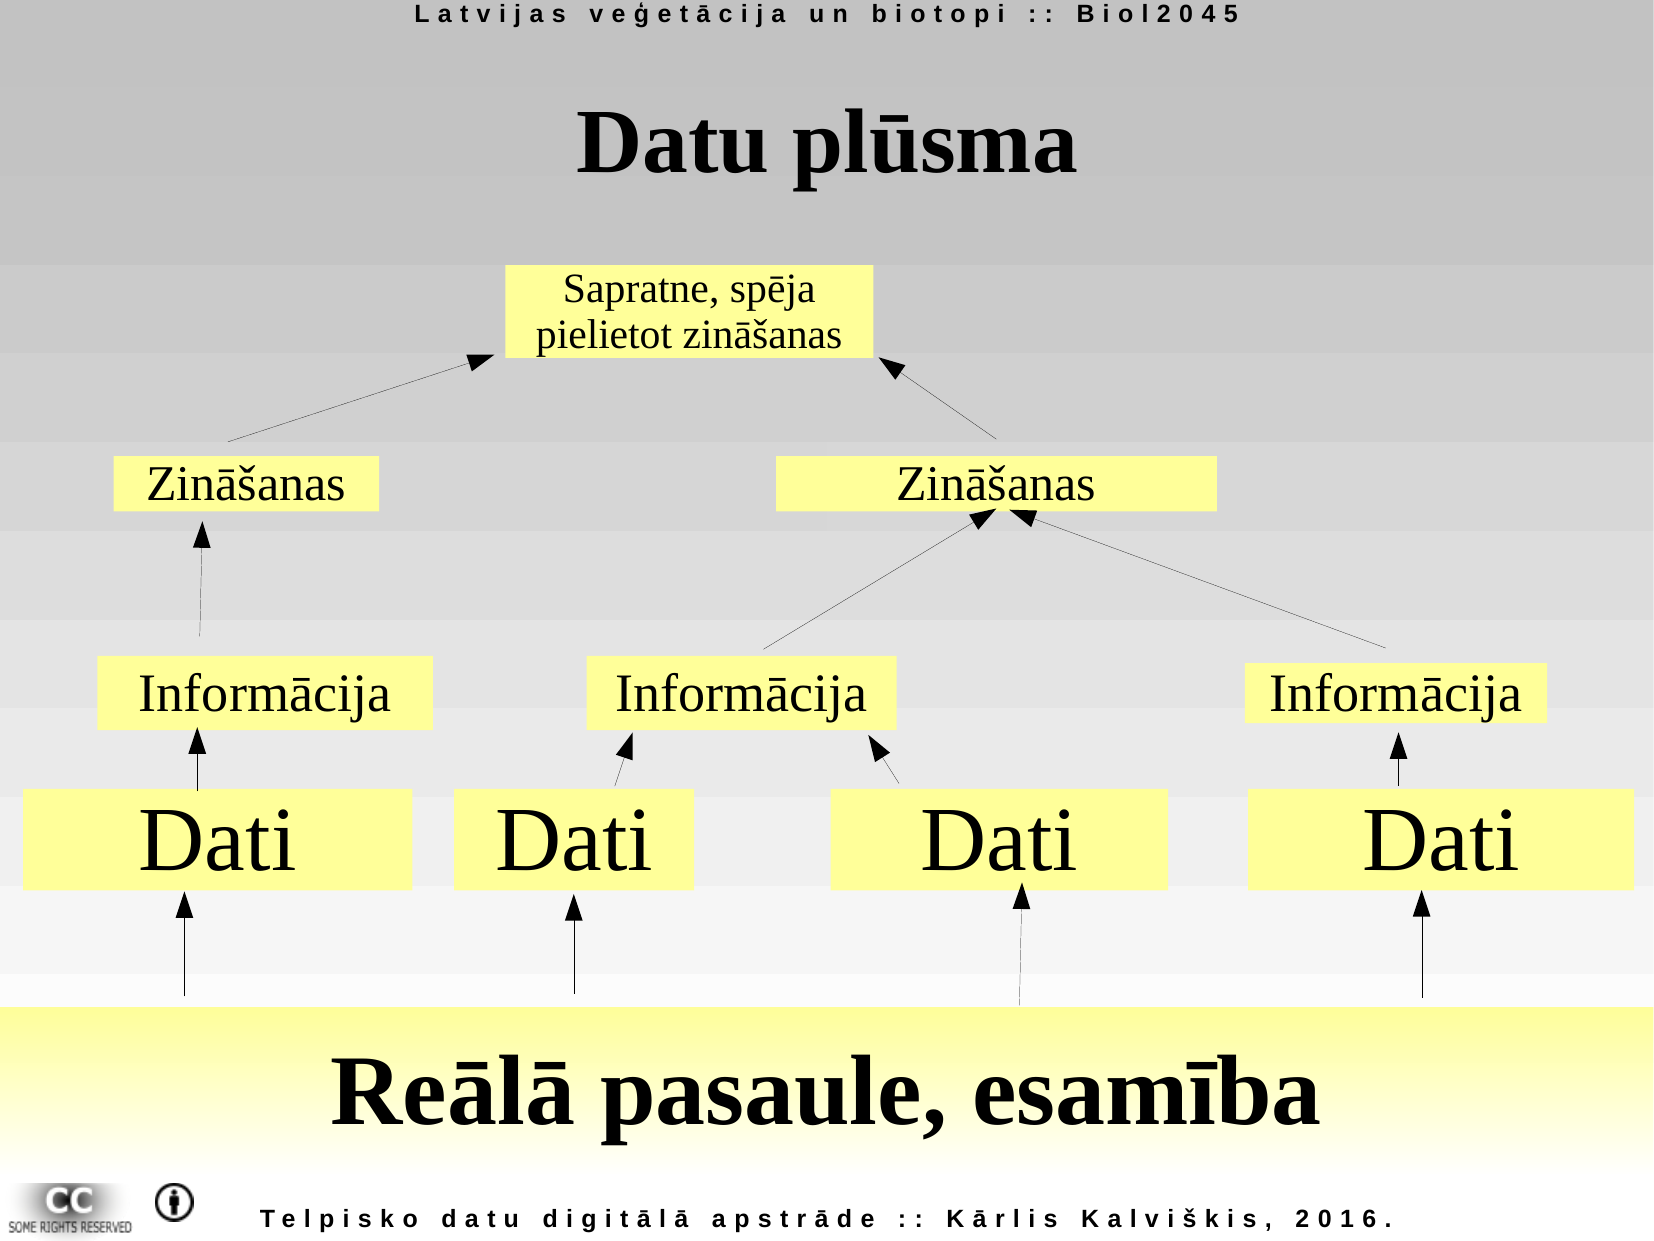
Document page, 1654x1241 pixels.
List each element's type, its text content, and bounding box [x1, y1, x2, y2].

text_box Dati [454, 788, 695, 891]
text_box Zināšanas [776, 456, 1217, 512]
text_box Sapratne, spēja pielietot zināšanas [505, 265, 874, 358]
text_box Informācija [97, 655, 433, 731]
picture [0, 0, 1654, 1007]
text_box Dati [830, 788, 1169, 891]
title Datu plūsma [59, 37, 1596, 246]
text_box Dati [23, 788, 413, 891]
text_box Zināšanas [113, 456, 380, 512]
text_box Dati [1248, 788, 1635, 891]
text_box Informācija [586, 655, 897, 731]
text_box Reālā pasaule, esamība [0, 1007, 1654, 1174]
picture [0, 1174, 1654, 1241]
text_box Informācija [1244, 663, 1548, 724]
